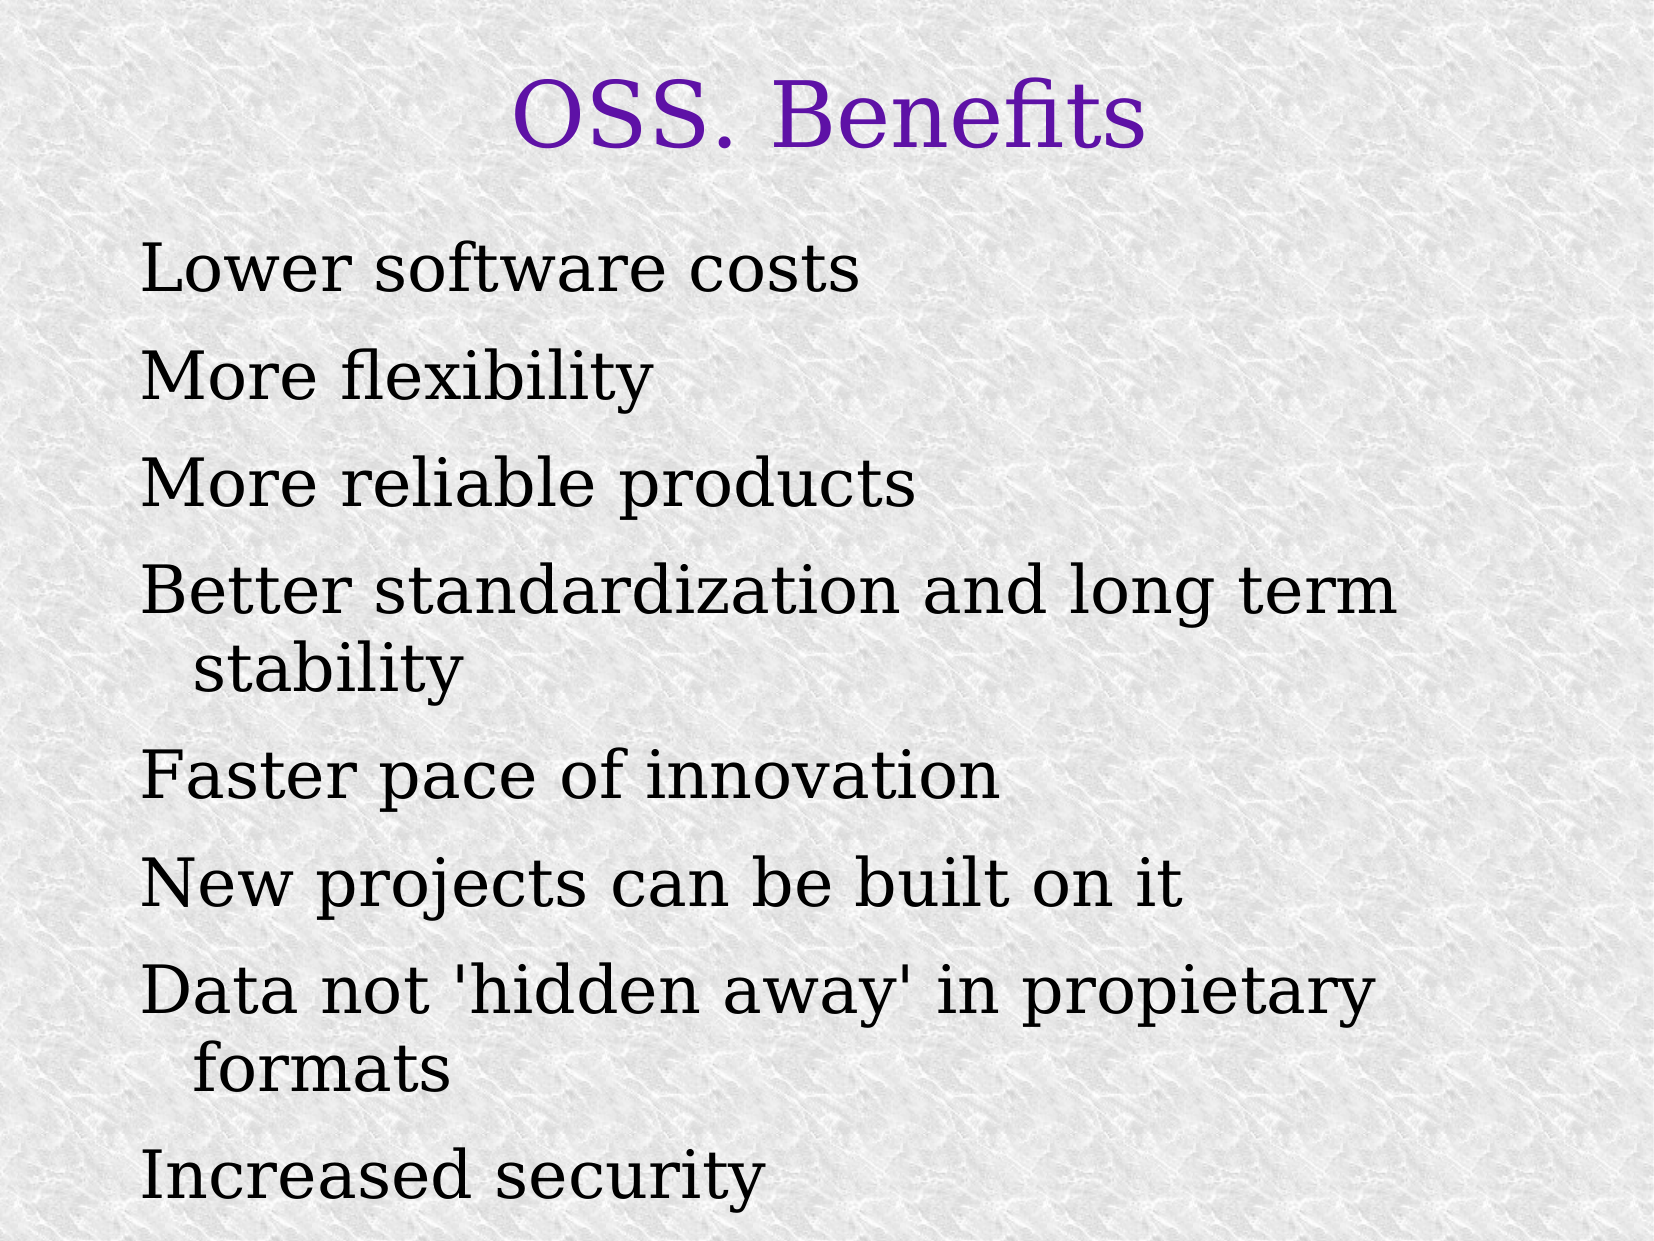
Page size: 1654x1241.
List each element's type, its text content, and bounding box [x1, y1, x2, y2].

title OSS. Benefits [123, 12, 1536, 220]
list Lower software costs More flexibility More reliable products Better standardization and long term stability Faster pace of innovation New projects can be built on it Data not 'hidden away' in propietary formats Increased security [121, 229, 1534, 1215]
picture [0, 0, 1654, 1241]
